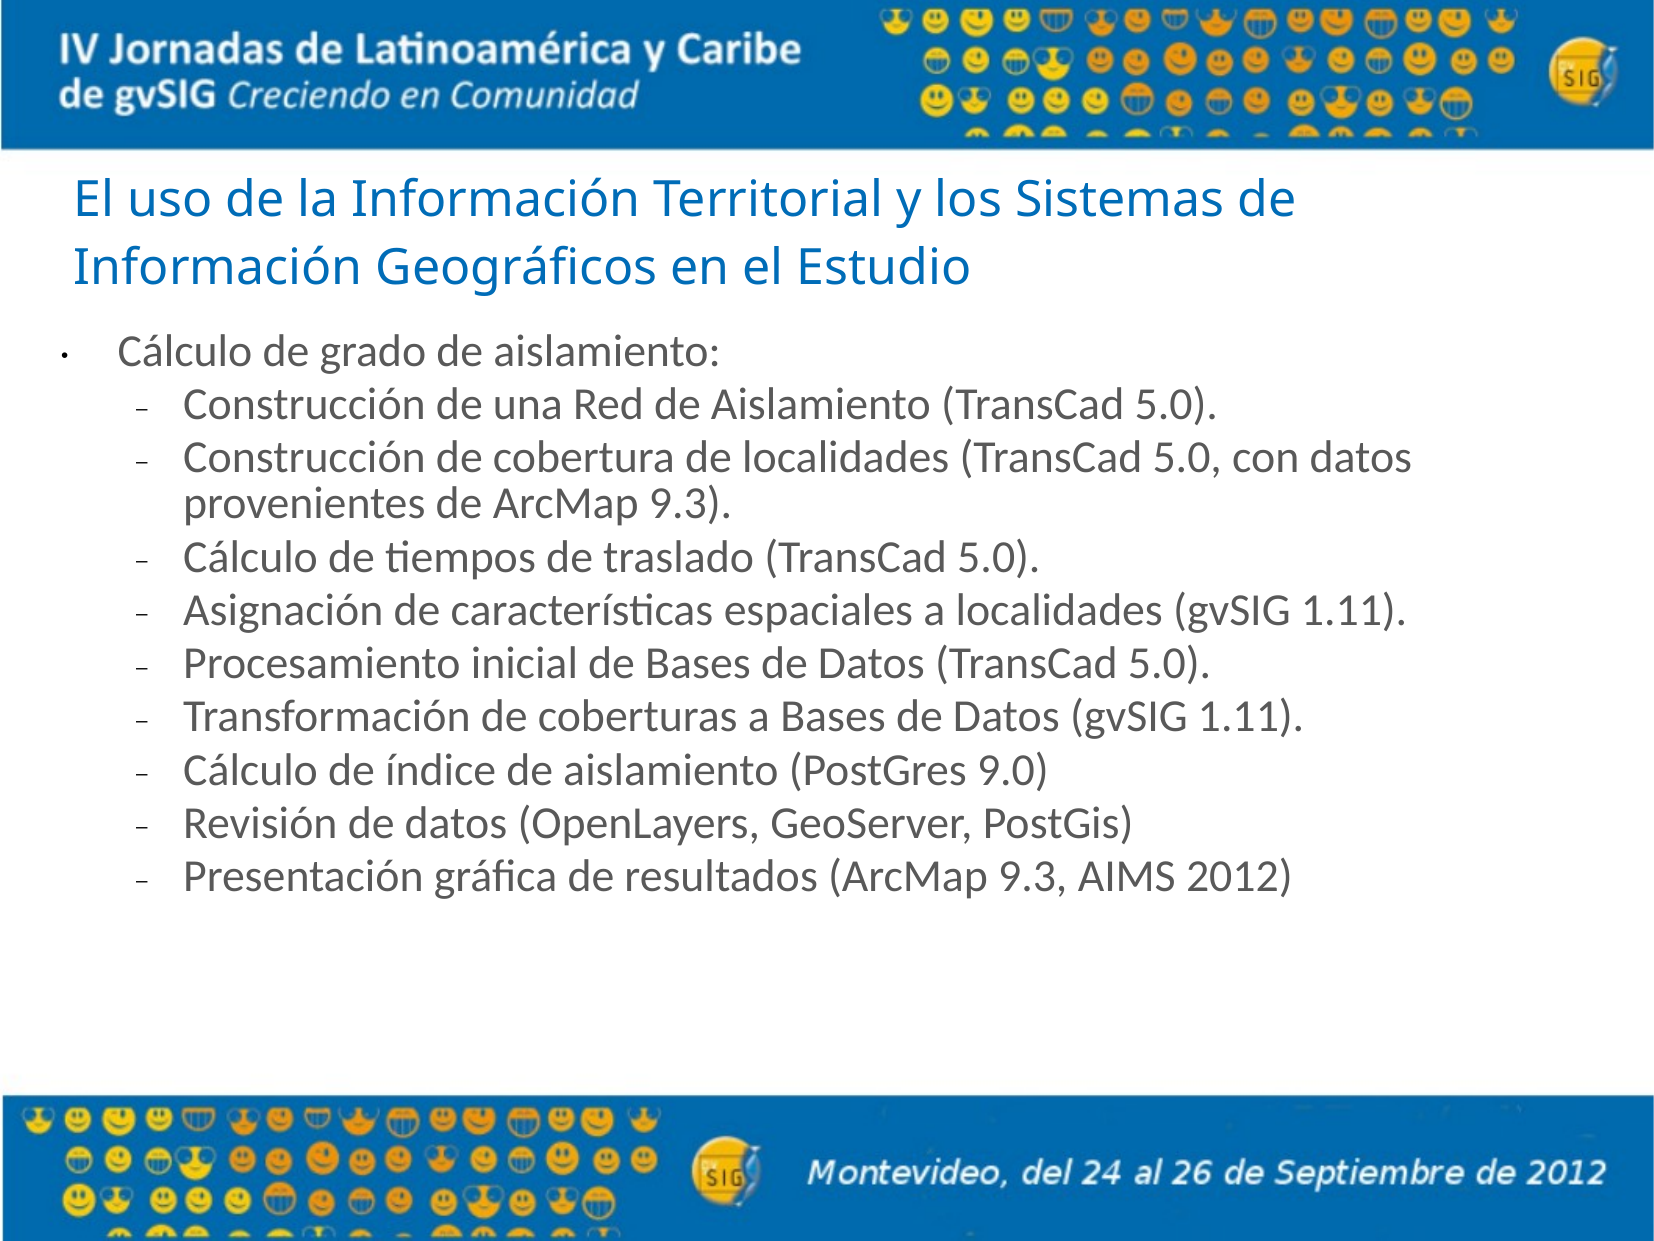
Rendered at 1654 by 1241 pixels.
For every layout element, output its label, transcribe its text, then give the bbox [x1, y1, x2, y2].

picture [0, 0, 1654, 1241]
list Cálculo de grado de aislamiento: Construcción de una Red de Aislamiento (TransCad 5.0). Construcción de cobertura de localidades (TransCad 5.0, con datos provenientes de ArcMap 9.3). Cálculo de tiempos de traslado (TransCad 5.0). Asignación de características espaciales a localidades (gvSIG 1.11). Procesamiento inicial de Bases de Datos (TransCad 5.0). Transformación de coberturas a Bases de Datos (gvSIG 1.11). Cálculo de índice de aislamiento (PostGres 9.0) Revisión de datos (OpenLayers, GeoServer, PostGis) Presentación gráfica de resultados (ArcMap 9.3, AIMS 2012) [46, 324, 1625, 1063]
title El uso de la Información Territorial y los Sistemas de Información Geográficos en el Estudio [59, 137, 1399, 324]
